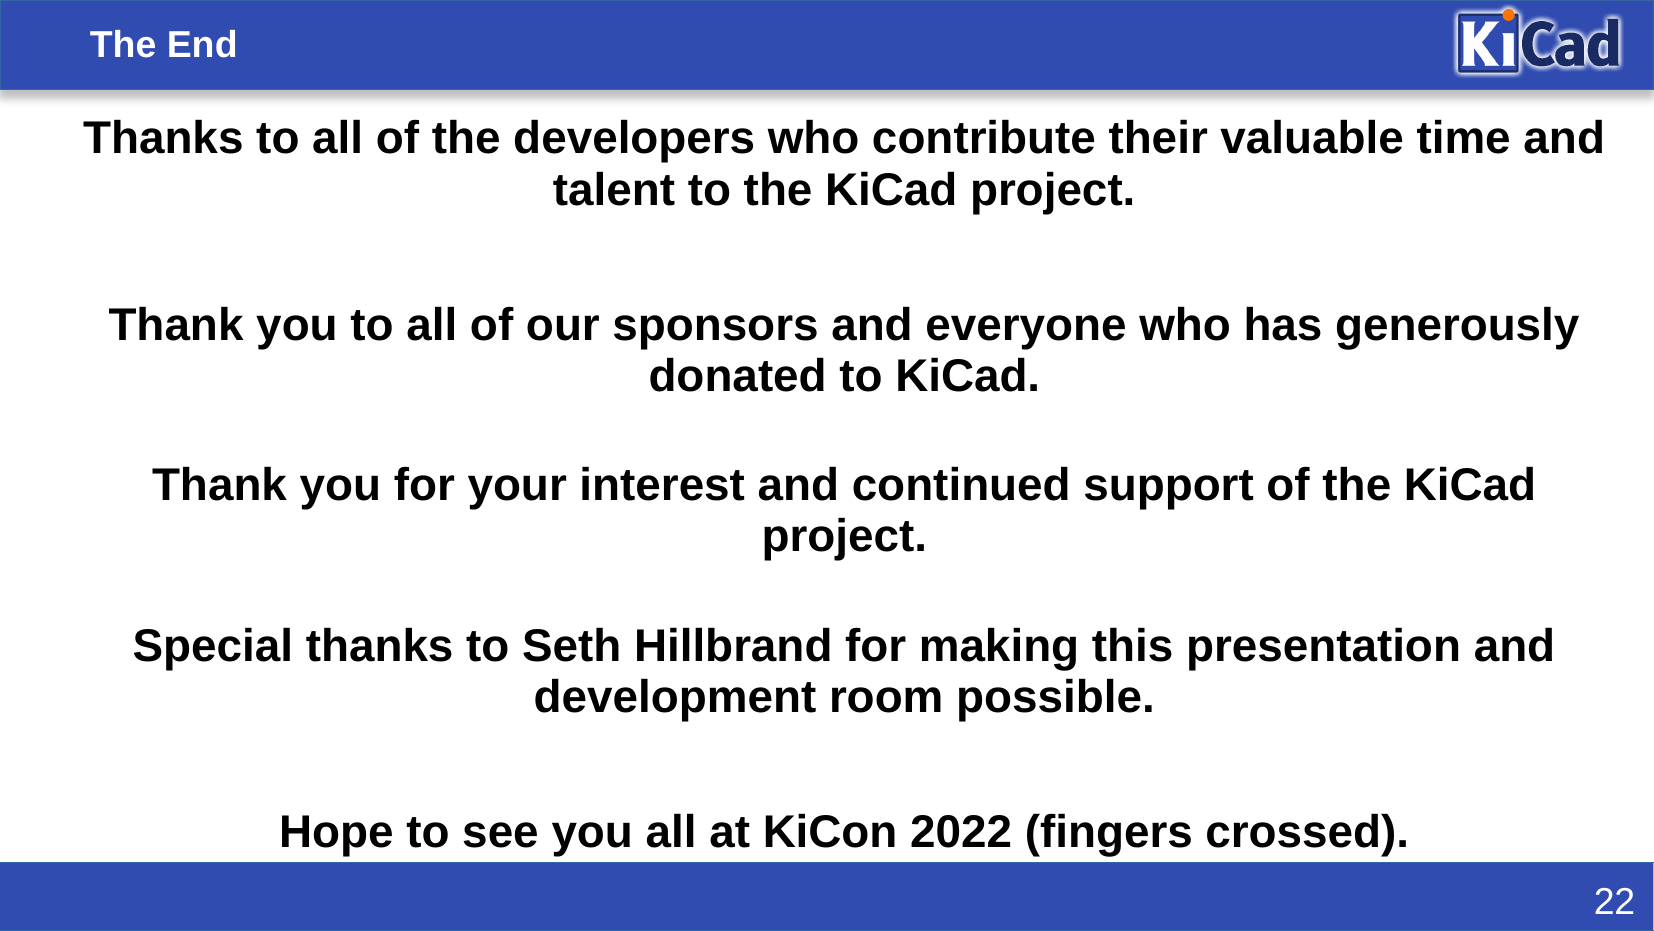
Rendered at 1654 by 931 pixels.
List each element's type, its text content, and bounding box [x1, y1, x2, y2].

text_box <number> [1387, 873, 1651, 931]
list Thanks to all of the developers who contribute their valuable time and talent to the KiCad project. Thank you to all of our sponsors and everyone who has generously donated to KiCad. Thank you for your interest and continued support of the KiCad project. Special thanks to Seth Hillbrand for making this presentation and development room possible. Hope to see you all at KiCon 2022 (fingers crossed). [37, 112, 1613, 863]
text_box The End [0, 0, 1412, 90]
text_box [0, 862, 1654, 931]
text_box [1162, 90, 1651, 226]
picture [1412, 0, 1654, 92]
